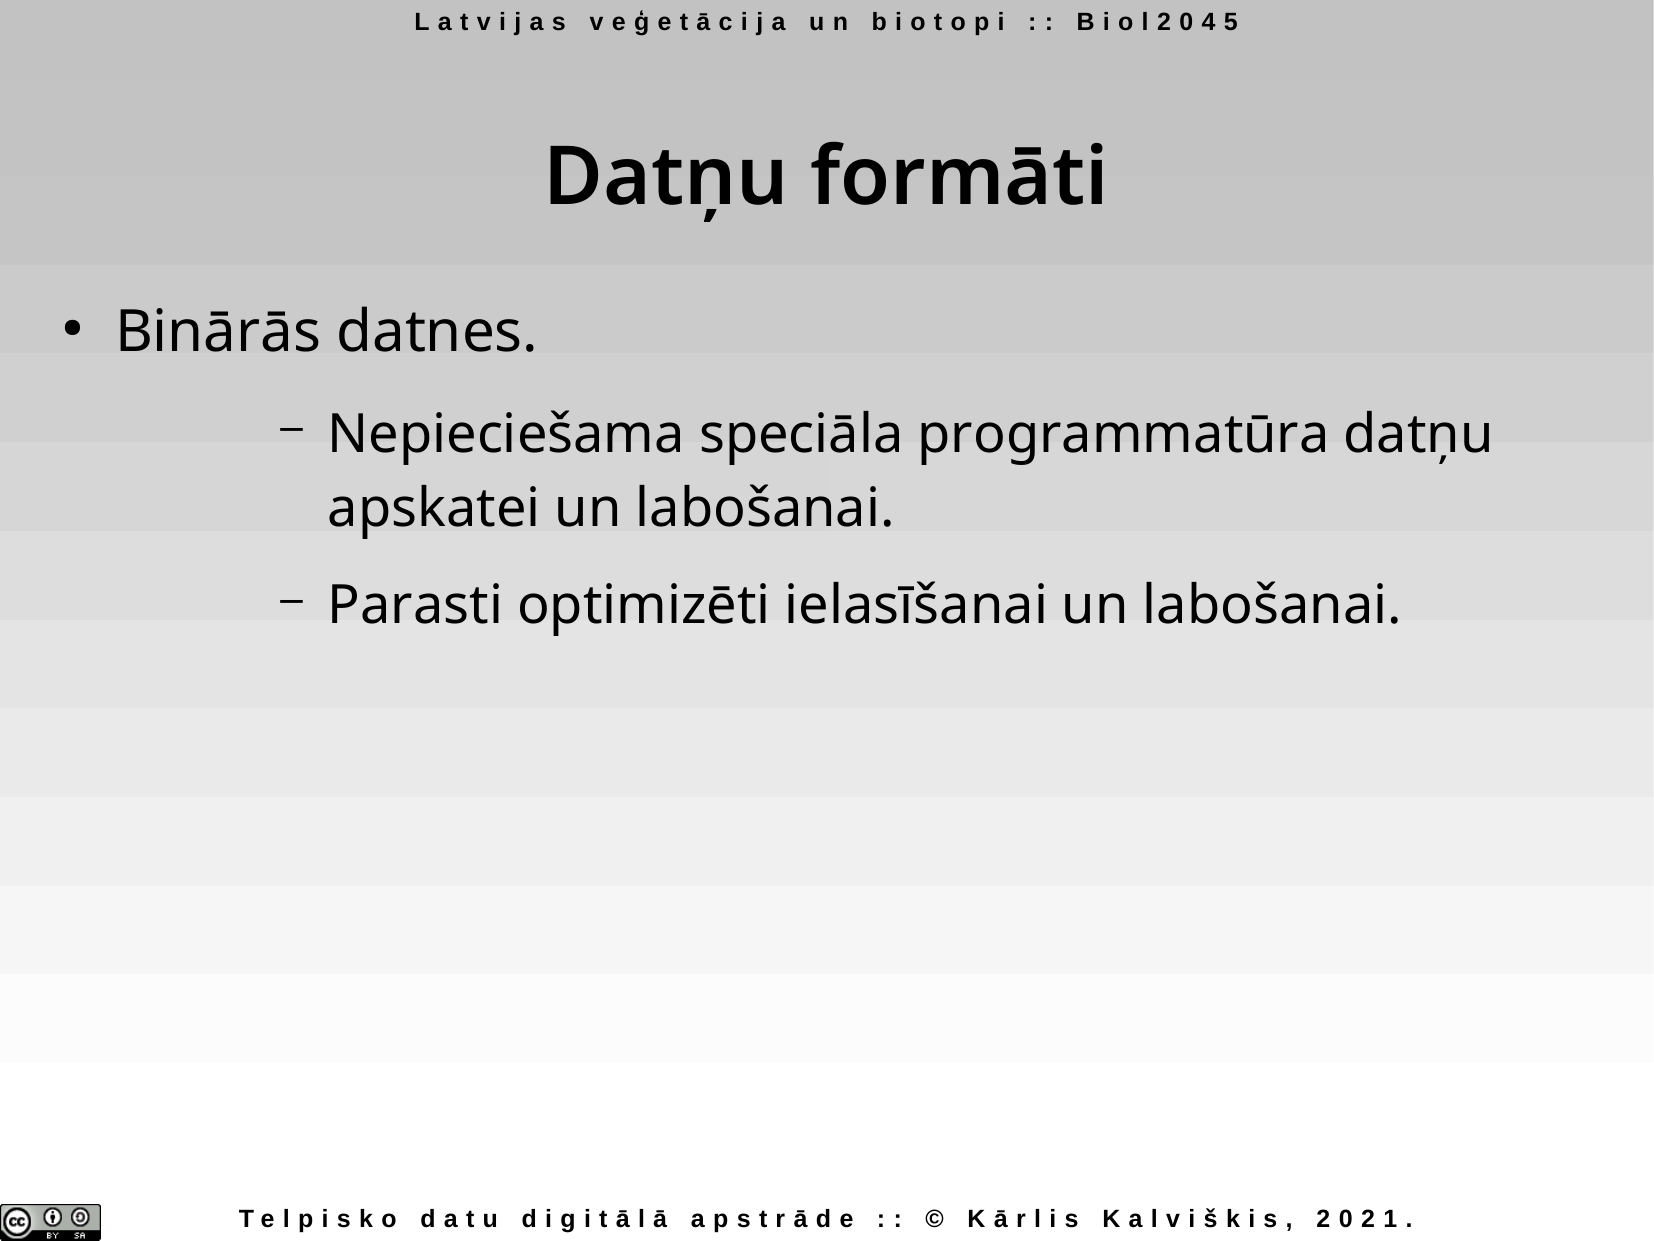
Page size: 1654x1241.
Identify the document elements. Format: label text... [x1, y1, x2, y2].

picture [0, 0, 1654, 1241]
title Datņu formāti [29, 49, 1625, 296]
list Binārās datnes. Nepieciešama speciāla programmatūra datņu apskatei un labošanai. Parasti optimizēti ielasīšanai un labošanai. [44, 289, 1610, 1113]
